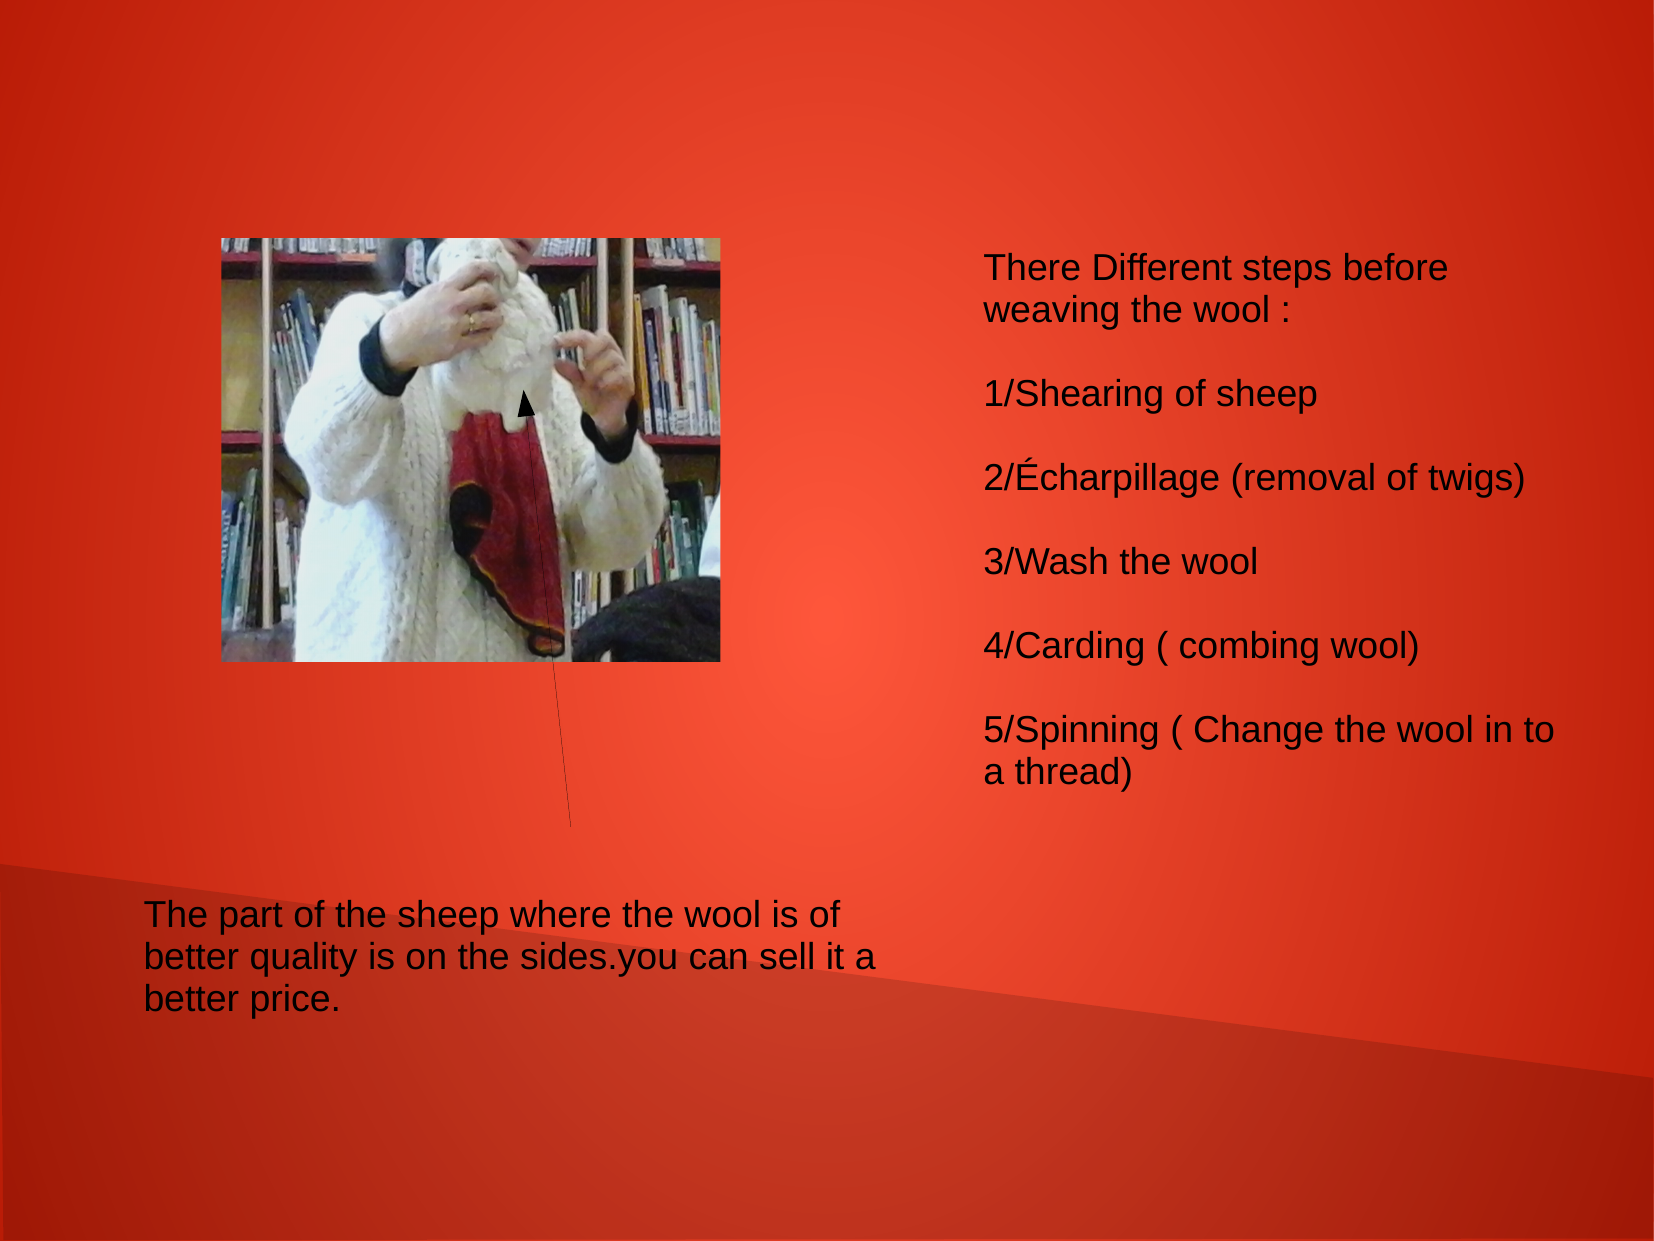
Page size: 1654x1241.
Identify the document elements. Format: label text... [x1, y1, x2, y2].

picture [221, 238, 721, 662]
text_box The part of the sheep where the wool is of better quality is on the sides.you can sell it a better price. [128, 886, 934, 1028]
text_box There Different steps before weaving the wool : 1/Shearing of sheep 2/Écharpillage (removal of twigs) 3/Wash the wool 4/Carding ( combing wool) 5/Spinning ( Change the wool in to a thread) [968, 239, 1592, 801]
